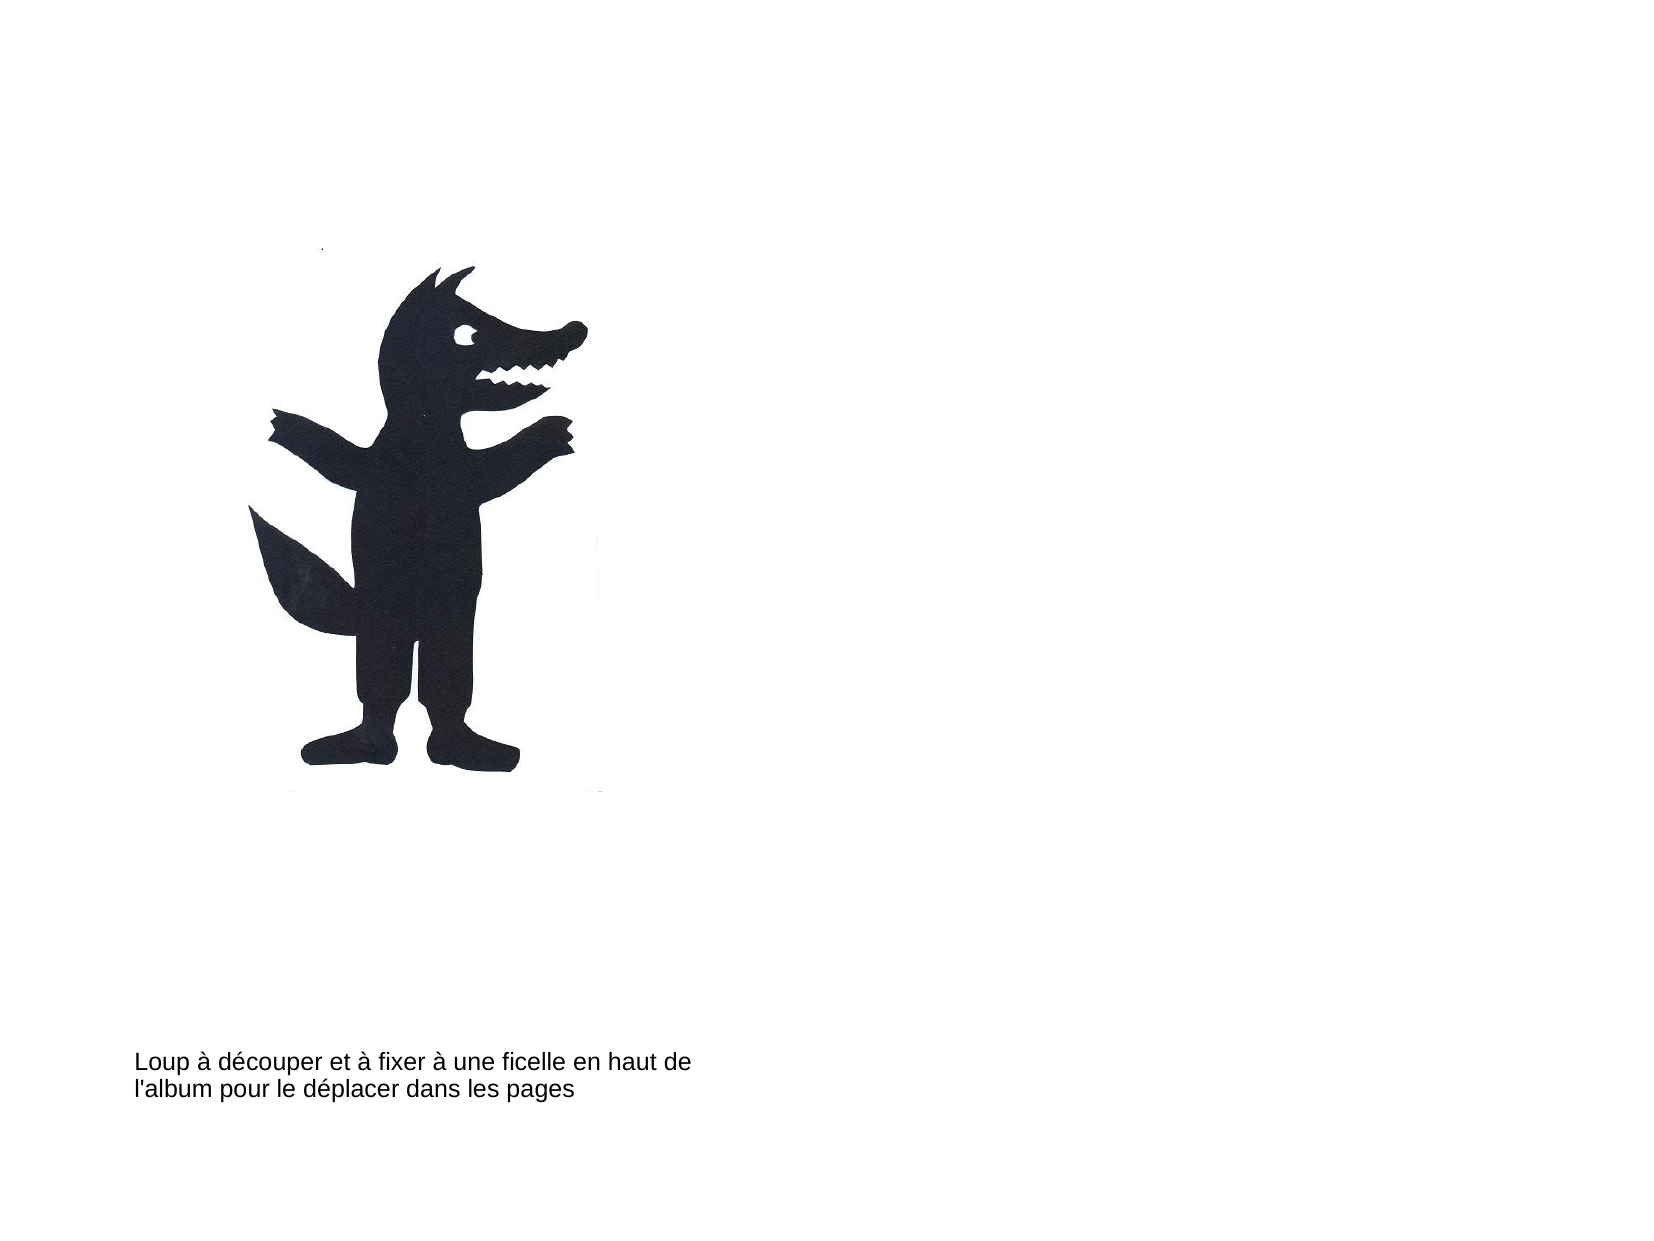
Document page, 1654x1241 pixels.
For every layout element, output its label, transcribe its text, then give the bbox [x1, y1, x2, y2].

text_box Loup à découper et à fixer à une ficelle en haut de l'album pour le déplacer dans les pages [119, 1039, 756, 1111]
picture [248, 246, 603, 792]
